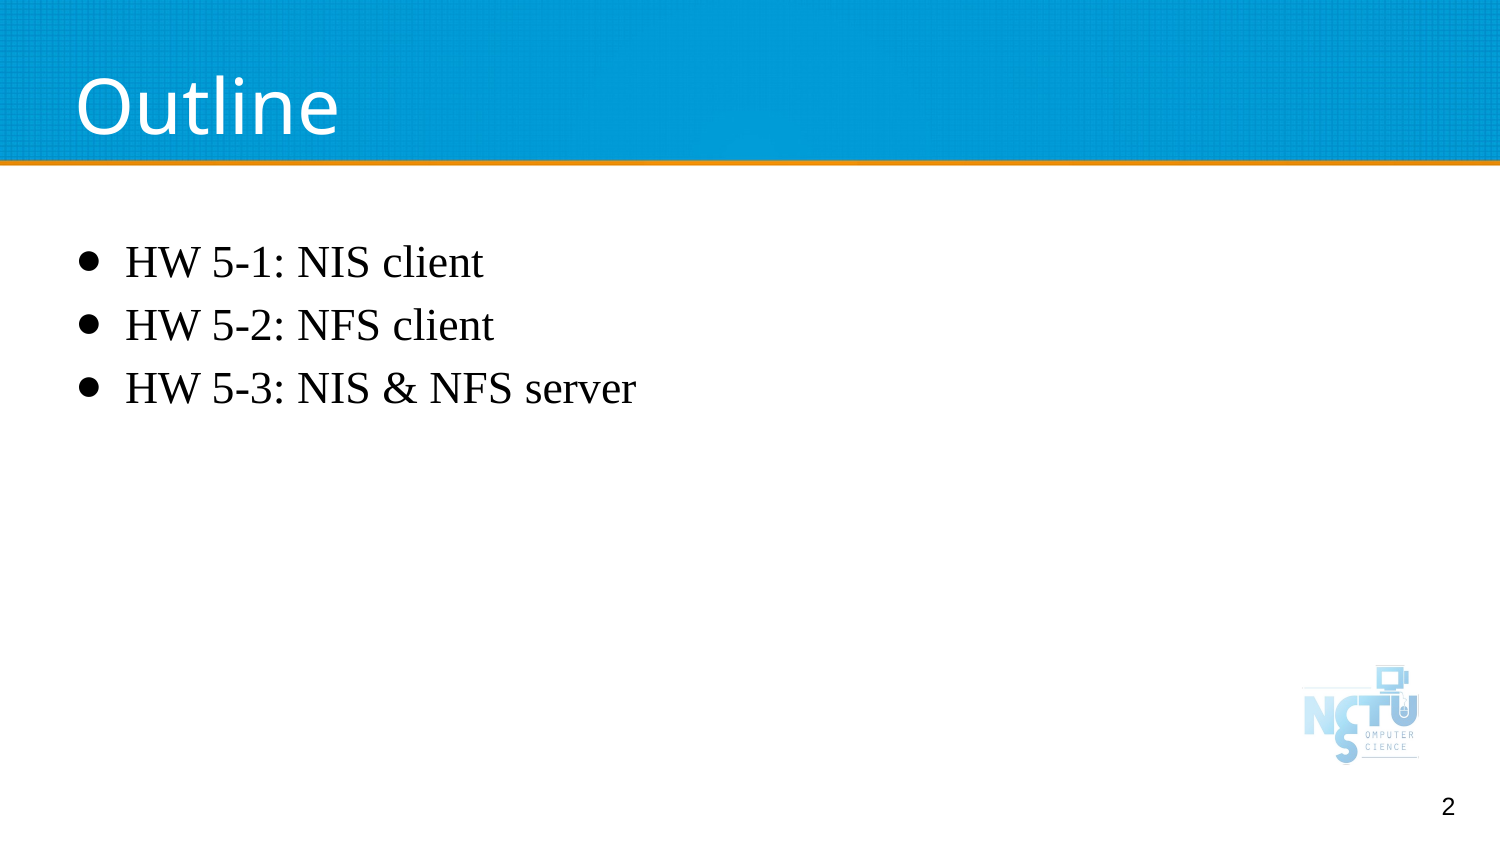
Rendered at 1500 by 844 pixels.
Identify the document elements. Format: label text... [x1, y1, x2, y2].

slide_number <number> [1403, 779, 1494, 844]
title Outline [74, 33, 1425, 175]
list HW 5-1: NIS client HW 5-2: NFS client HW 5-3: NIS & NFS server [70, 223, 1425, 780]
picture [0, 160, 1500, 844]
